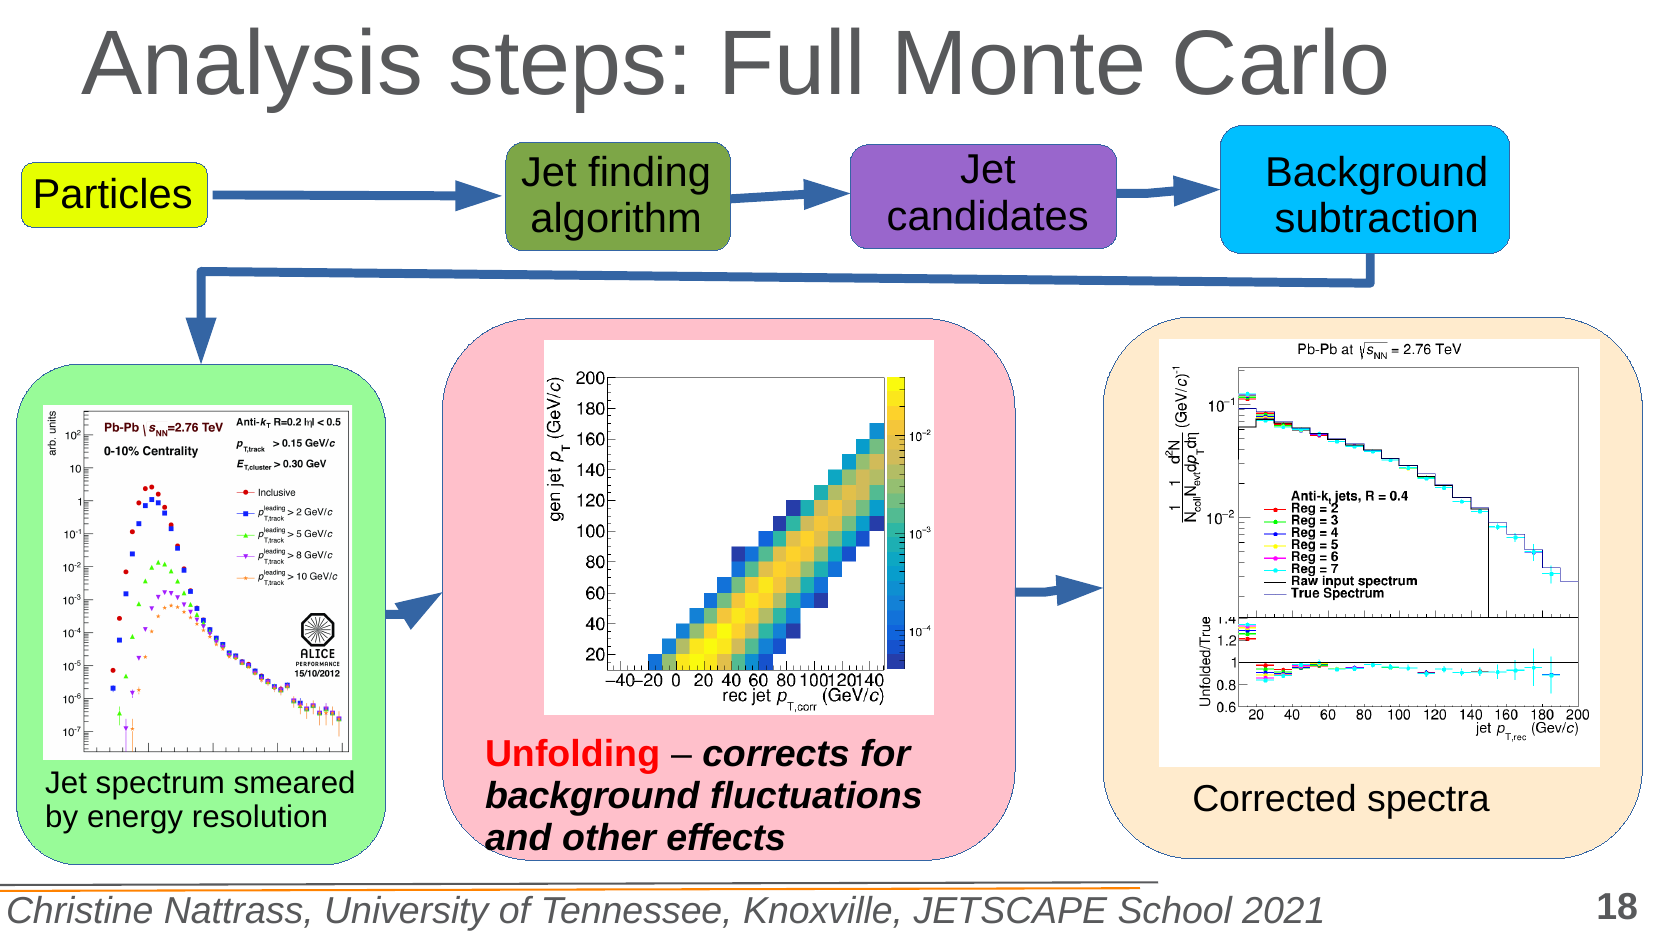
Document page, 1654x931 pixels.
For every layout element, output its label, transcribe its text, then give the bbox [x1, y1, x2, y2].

text_box [31, 843, 371, 865]
text_box [850, 145, 1107, 249]
text_box [1103, 317, 1643, 859]
text_box Corrected spectra [1177, 770, 1579, 827]
text_box [16, 364, 386, 842]
text_box Background subtraction [1233, 140, 1521, 249]
text_box Jet candidates [864, 138, 1112, 247]
picture [43, 405, 353, 757]
text_box [1112, 149, 1117, 244]
text_box Jet finding algorithm [502, 140, 731, 249]
text_box Unfolding – corrects for background fluctuations and other effects [470, 725, 1015, 866]
text_box Jet spectrum smeared by energy resolution [30, 757, 374, 843]
title Analysis steps: Full Monte Carlo [81, 11, 1570, 114]
text_box [1220, 125, 1509, 254]
text_box [442, 318, 1016, 835]
picture [1159, 339, 1600, 767]
text_box Particles [13, 163, 213, 225]
picture [544, 340, 934, 715]
